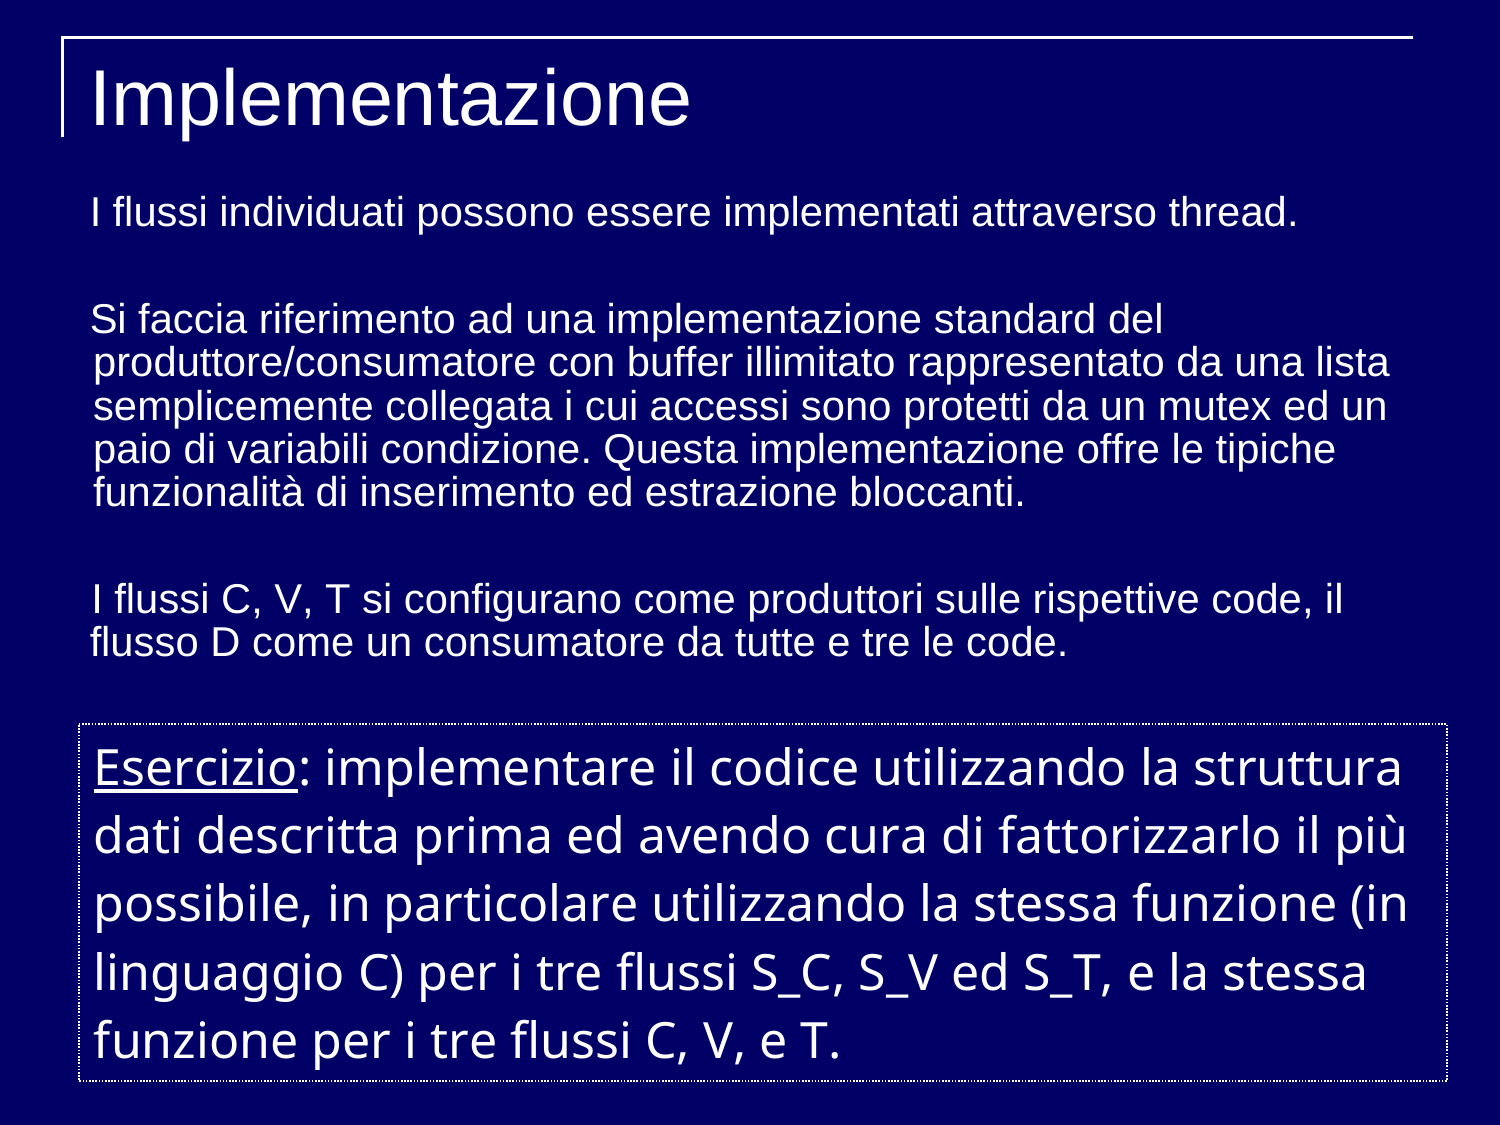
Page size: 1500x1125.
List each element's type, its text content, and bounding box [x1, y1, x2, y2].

text_box Esercizio: implementare il codice utilizzando la struttura dati descritta prima ed avendo cura di fattorizzarlo il più possibile, in particolare utilizzando la stessa funzione (in linguaggio C) per i tre flussi S_C, S_V ed S_T, e la stessa funzione per i tre flussi C, V, e T. [78, 724, 1447, 1081]
title Implementazione [75, 38, 1423, 164]
text_box I flussi individuati possono essere implementati attraverso thread. Si faccia riferimento ad una implementazione standard del produttore/consumatore con buffer illimitato rappresentato da una lista semplicemente collegata i cui accessi sono protetti da un mutex ed un paio di variabili condizione. Questa implementazione offre le tipiche funzionalità di inserimento ed estrazione bloccanti. I flussi C, V, T si configurano come produttori sulle rispettive code, il flusso D come un consumatore da tutte e tre le code. [75, 184, 1425, 1051]
